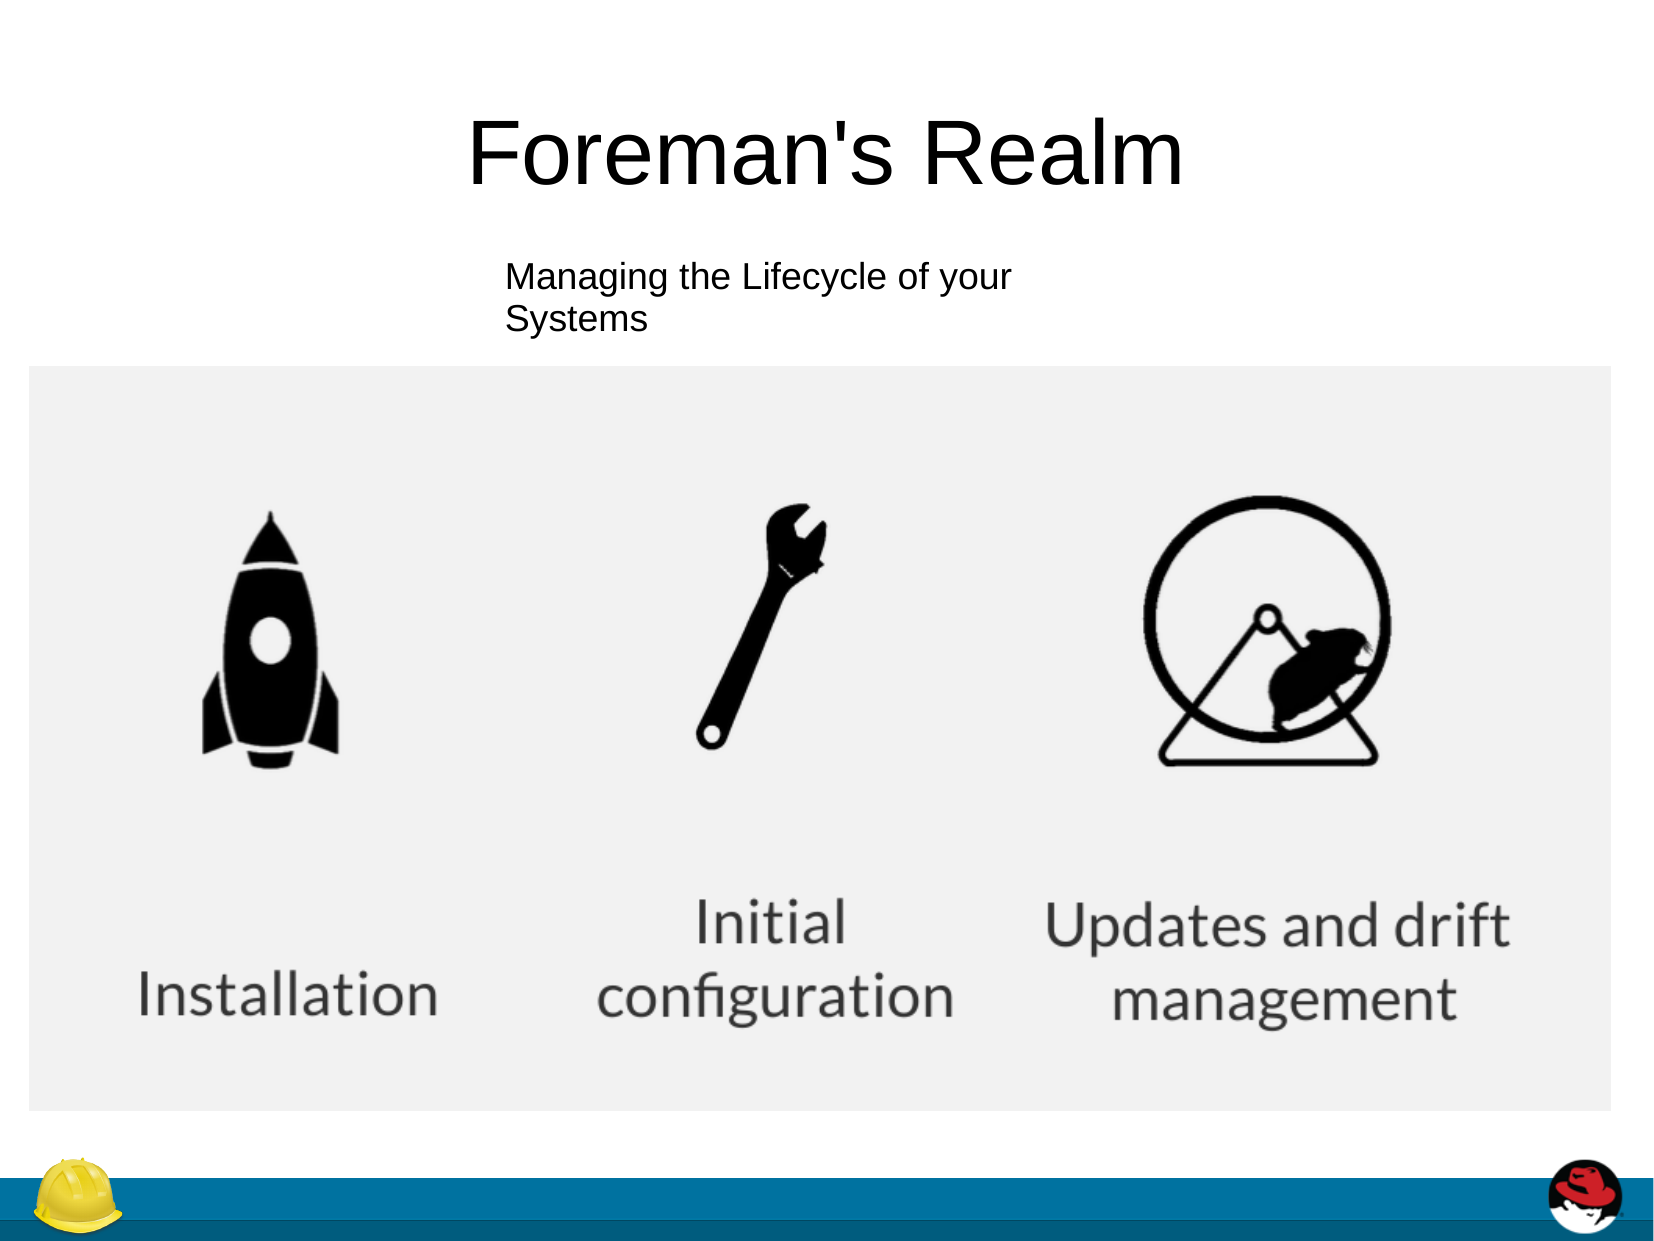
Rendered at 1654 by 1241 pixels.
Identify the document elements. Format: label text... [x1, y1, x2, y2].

picture [23, 1145, 130, 1235]
picture [29, 366, 1611, 1111]
title Foreman's Realm [82, 49, 1571, 257]
text_box Managing the Lifecycle of your Systems [490, 247, 1180, 347]
picture [1547, 1157, 1630, 1233]
